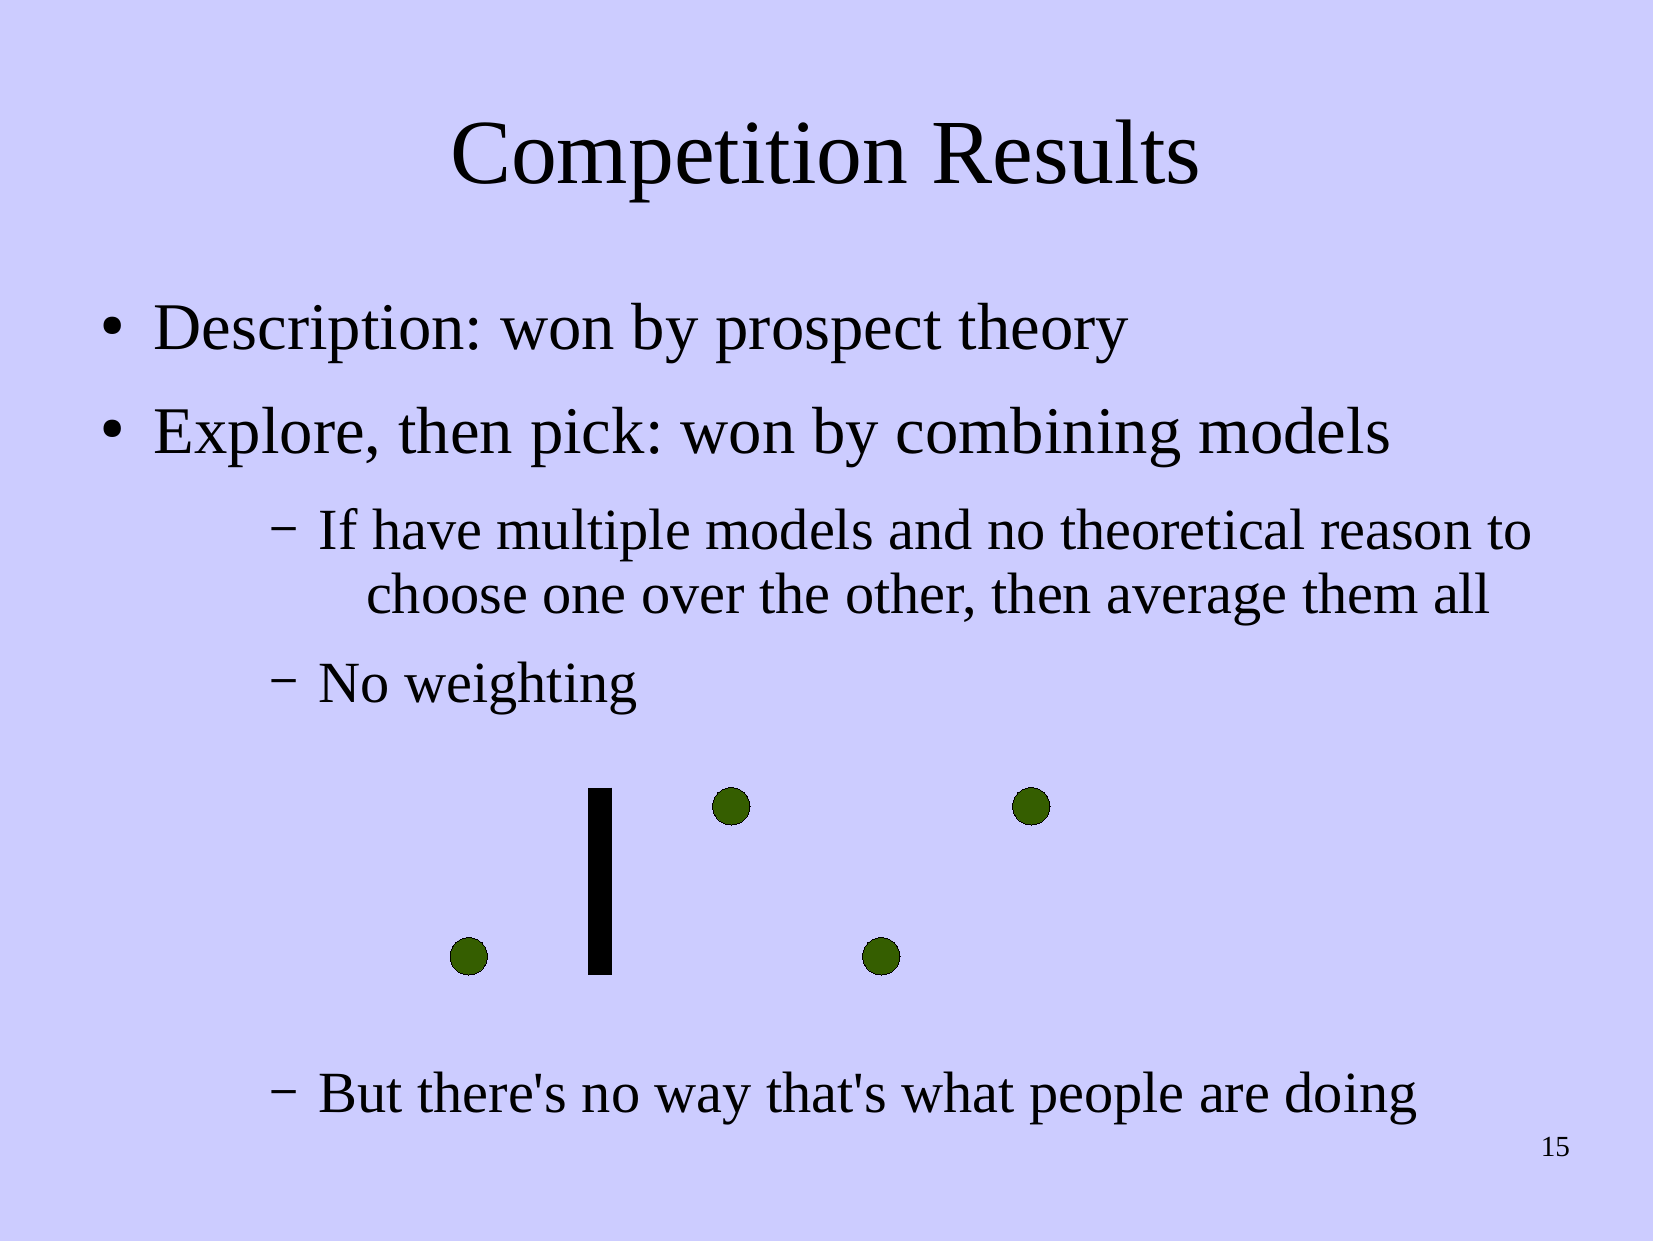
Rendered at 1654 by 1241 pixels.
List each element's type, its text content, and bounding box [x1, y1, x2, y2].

text_box [450, 937, 488, 976]
text_box [862, 937, 901, 976]
text_box [1012, 787, 1051, 826]
text_box [712, 787, 751, 826]
list Description: won by prospect theory Explore, then pick: won by combining models If have multiple models and no theoretical reason to choose one over the other, then average them all No weighting But there's no way that's what people are doing [82, 290, 1571, 1126]
title Competition Results [82, 56, 1571, 250]
